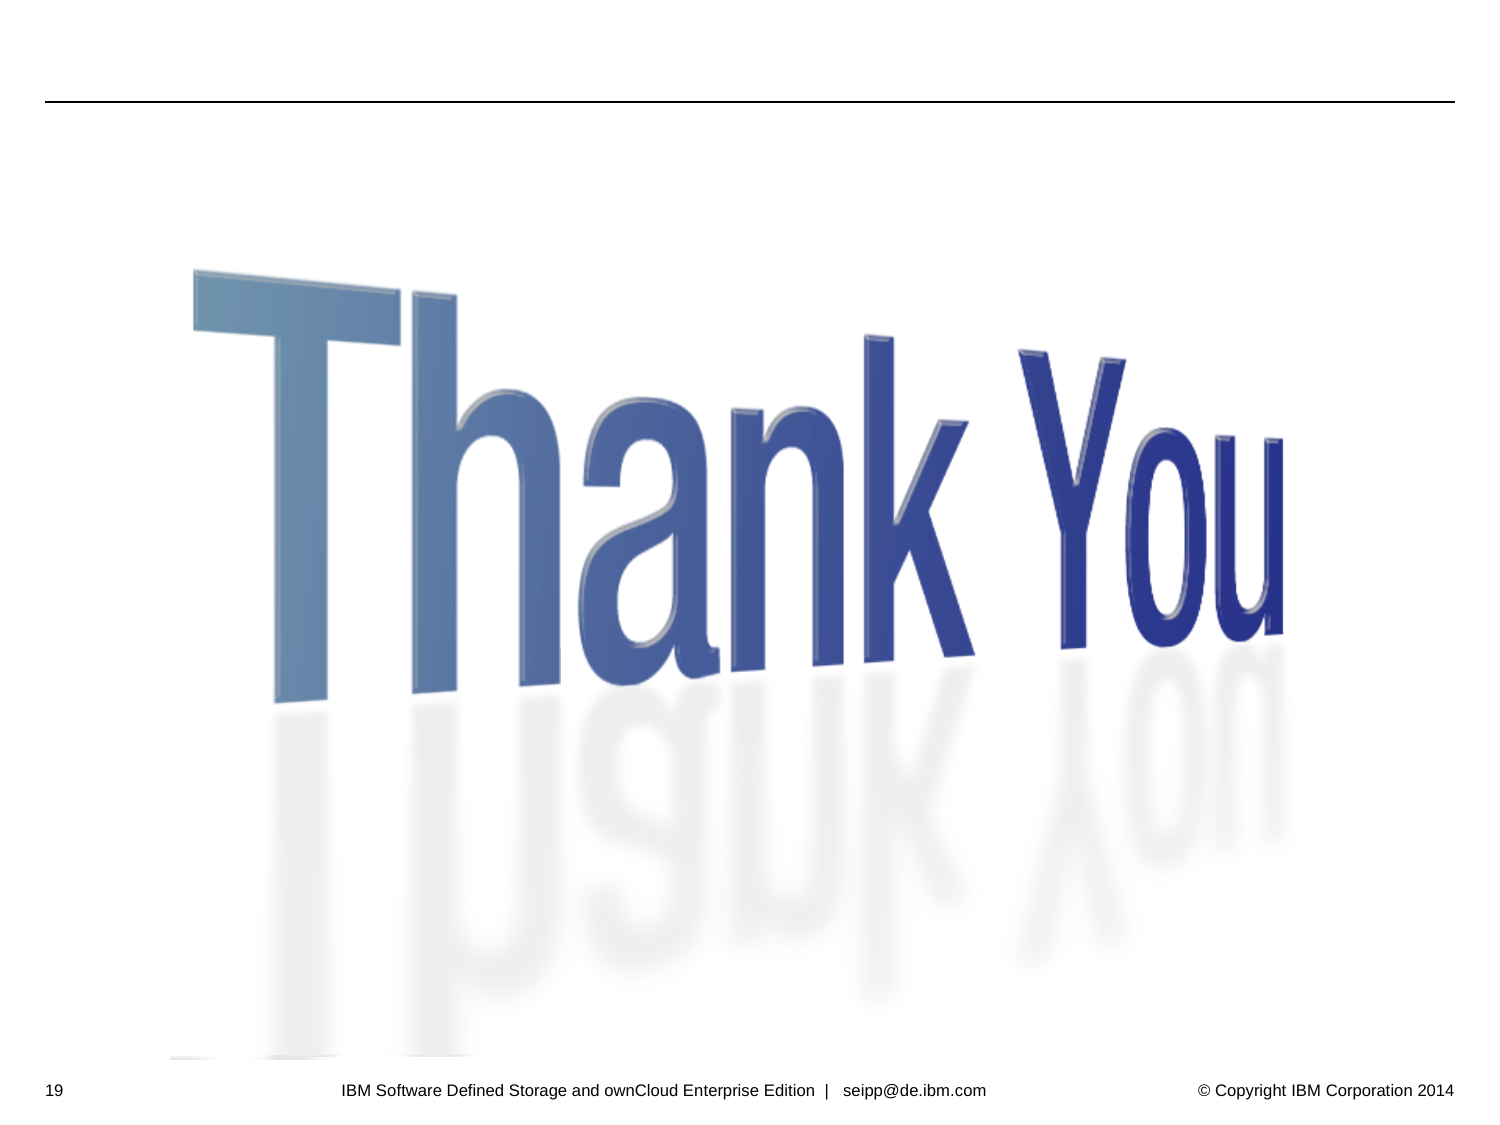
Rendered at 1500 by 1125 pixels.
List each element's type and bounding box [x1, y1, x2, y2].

picture [170, 252, 1324, 1060]
